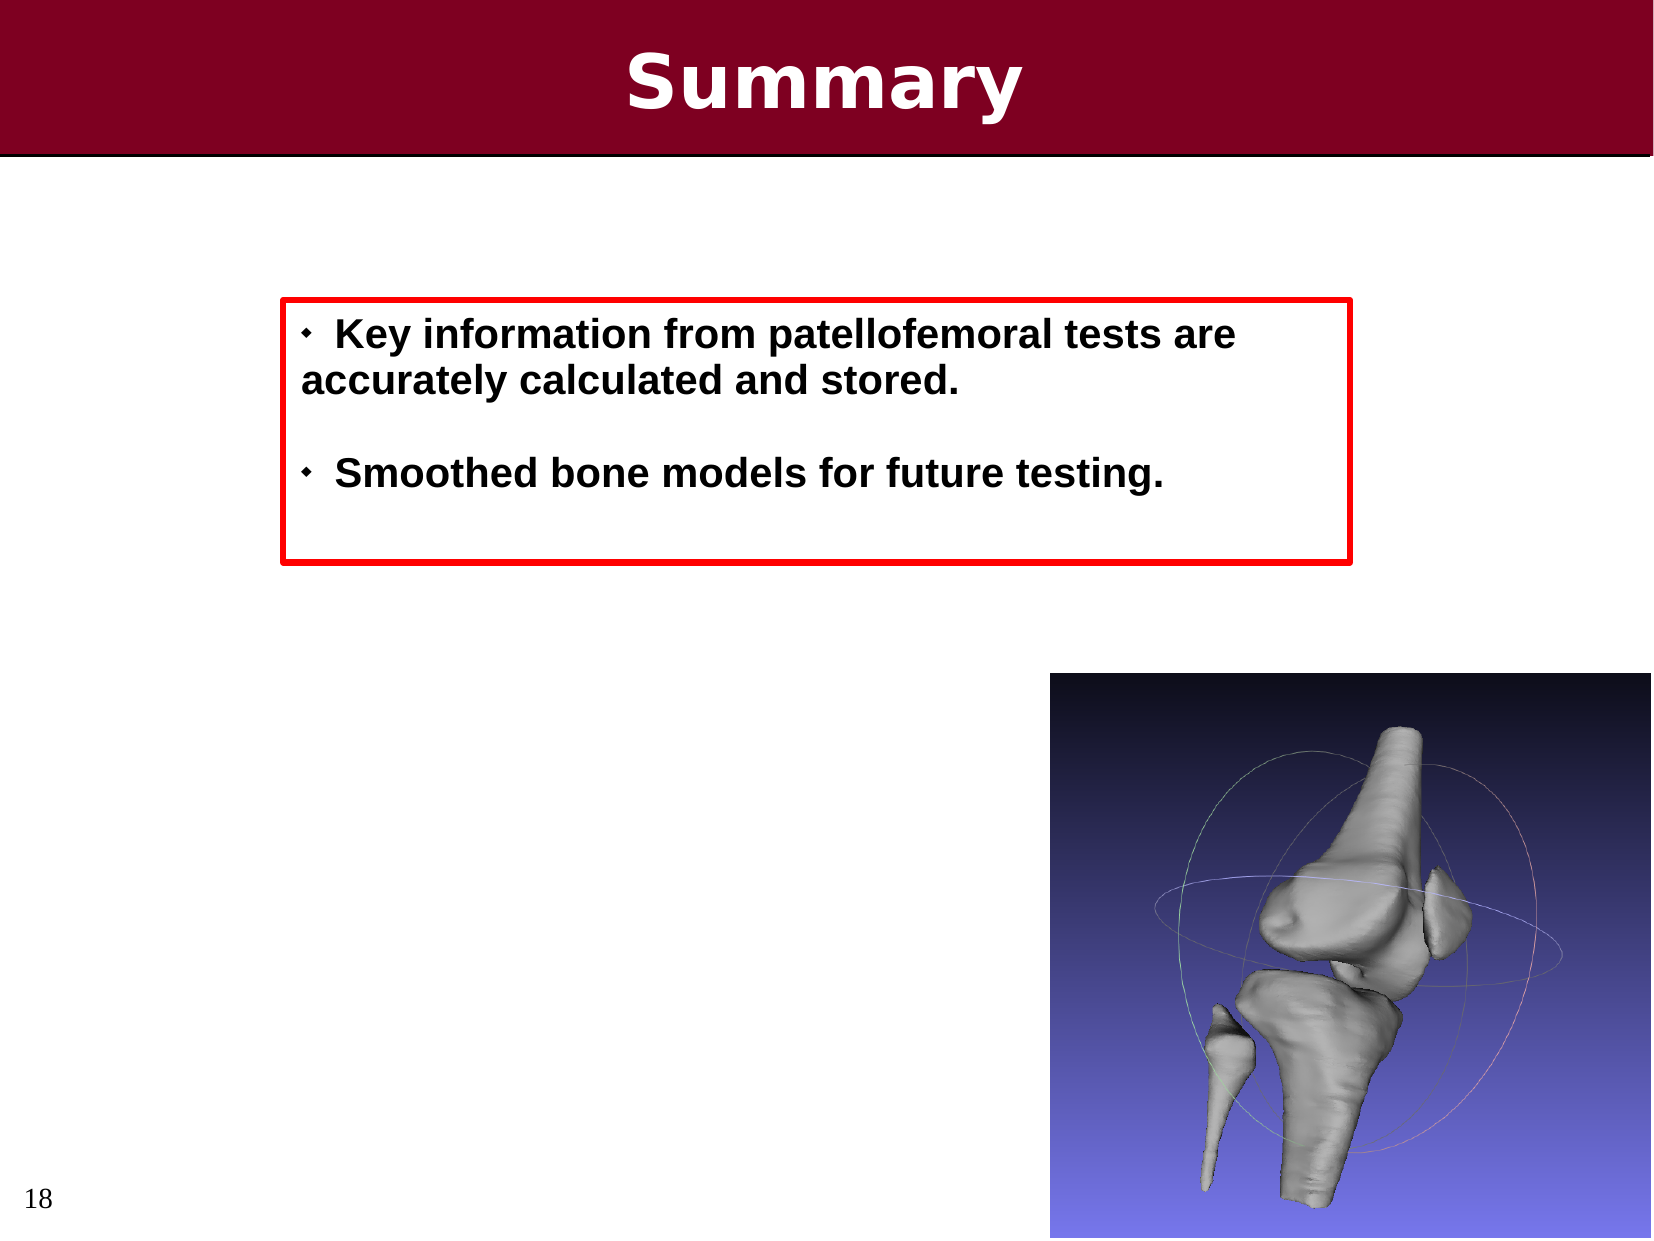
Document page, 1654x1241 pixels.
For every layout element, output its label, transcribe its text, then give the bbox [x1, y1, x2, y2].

text_box [0, 0, 1654, 156]
text_box Key information from patellofemoral tests are accurately calculated and stored. Smoothed bone models for future testing. [283, 300, 1351, 563]
picture [1050, 673, 1651, 1238]
text_box Summary [0, 31, 1651, 134]
